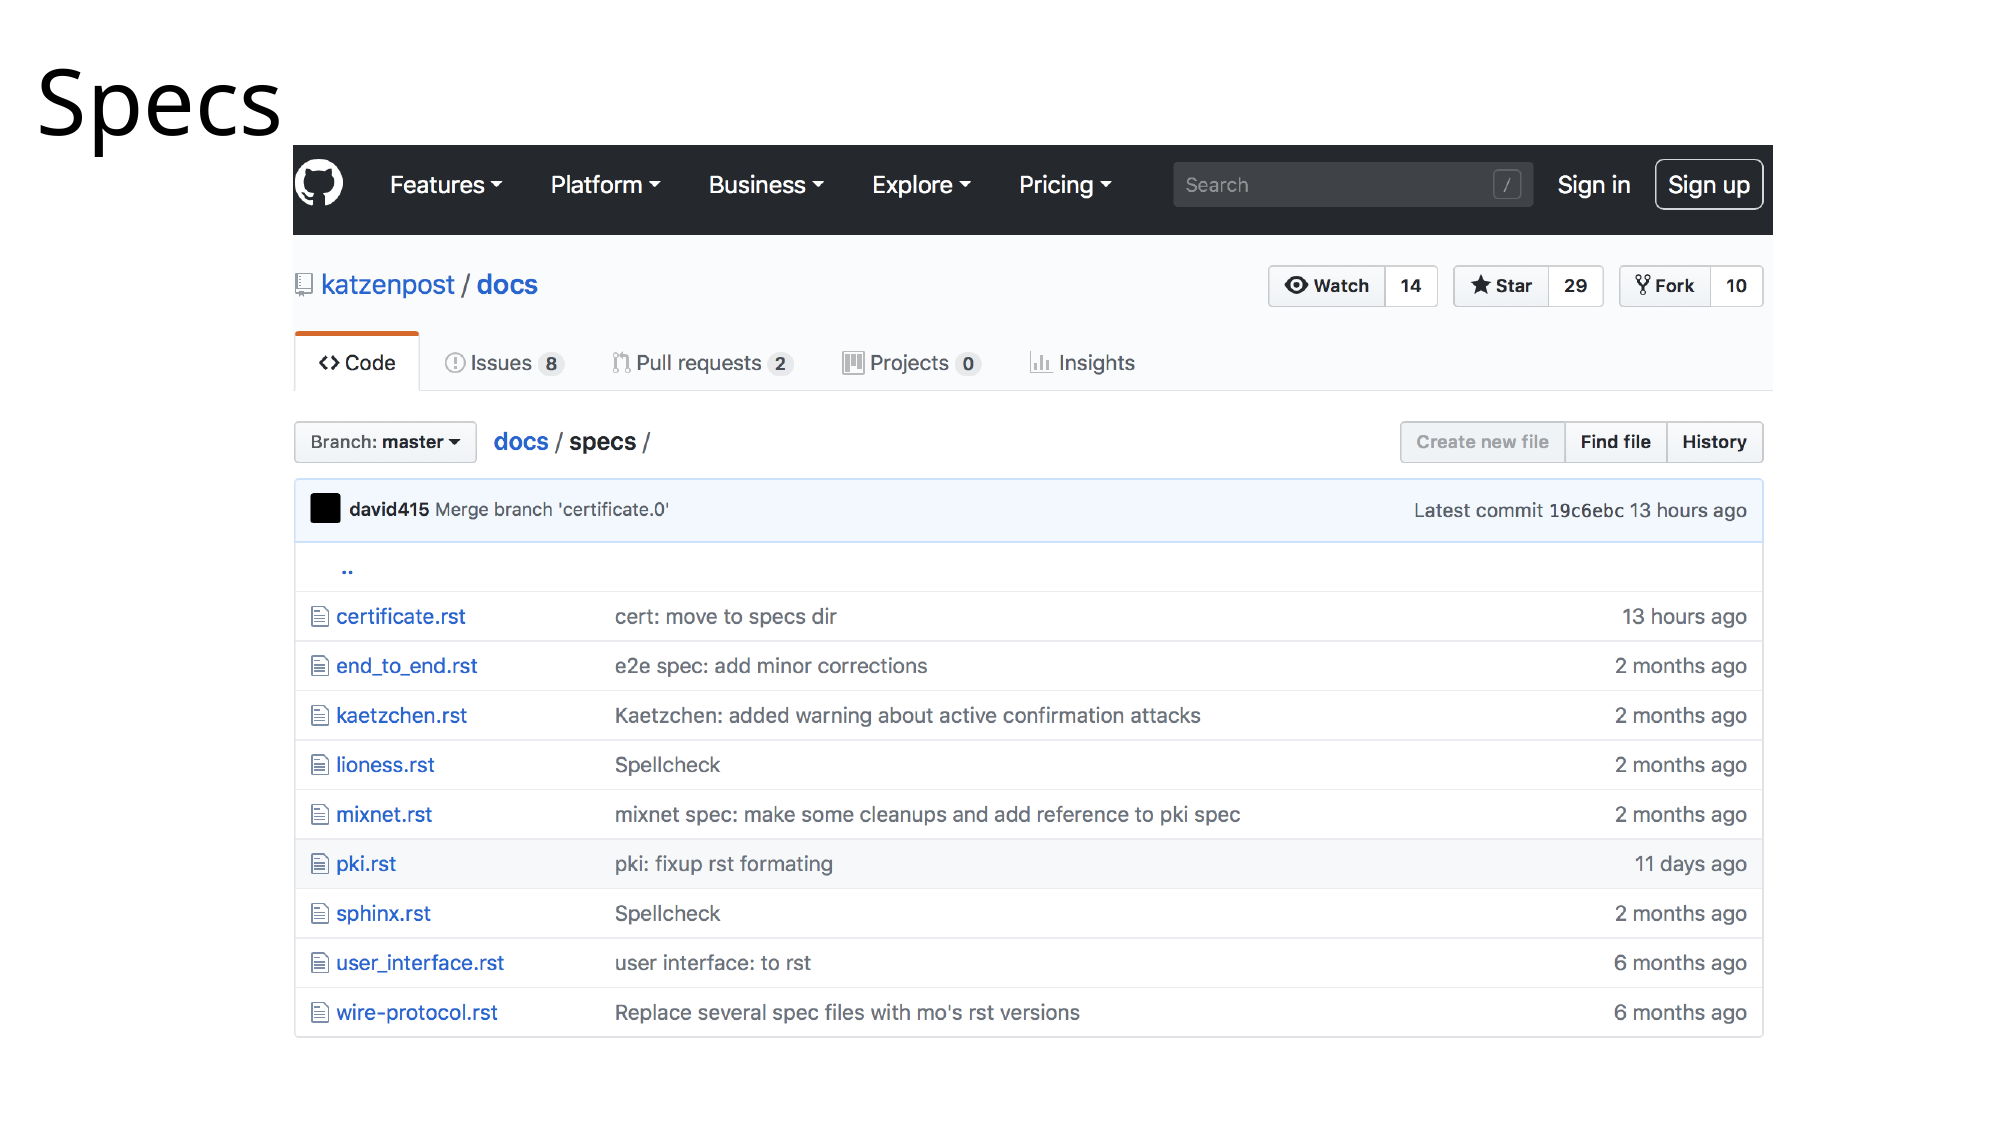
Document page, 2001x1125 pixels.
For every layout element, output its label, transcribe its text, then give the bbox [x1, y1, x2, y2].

title Specs [21, 0, 1747, 215]
picture [293, 145, 1773, 1057]
